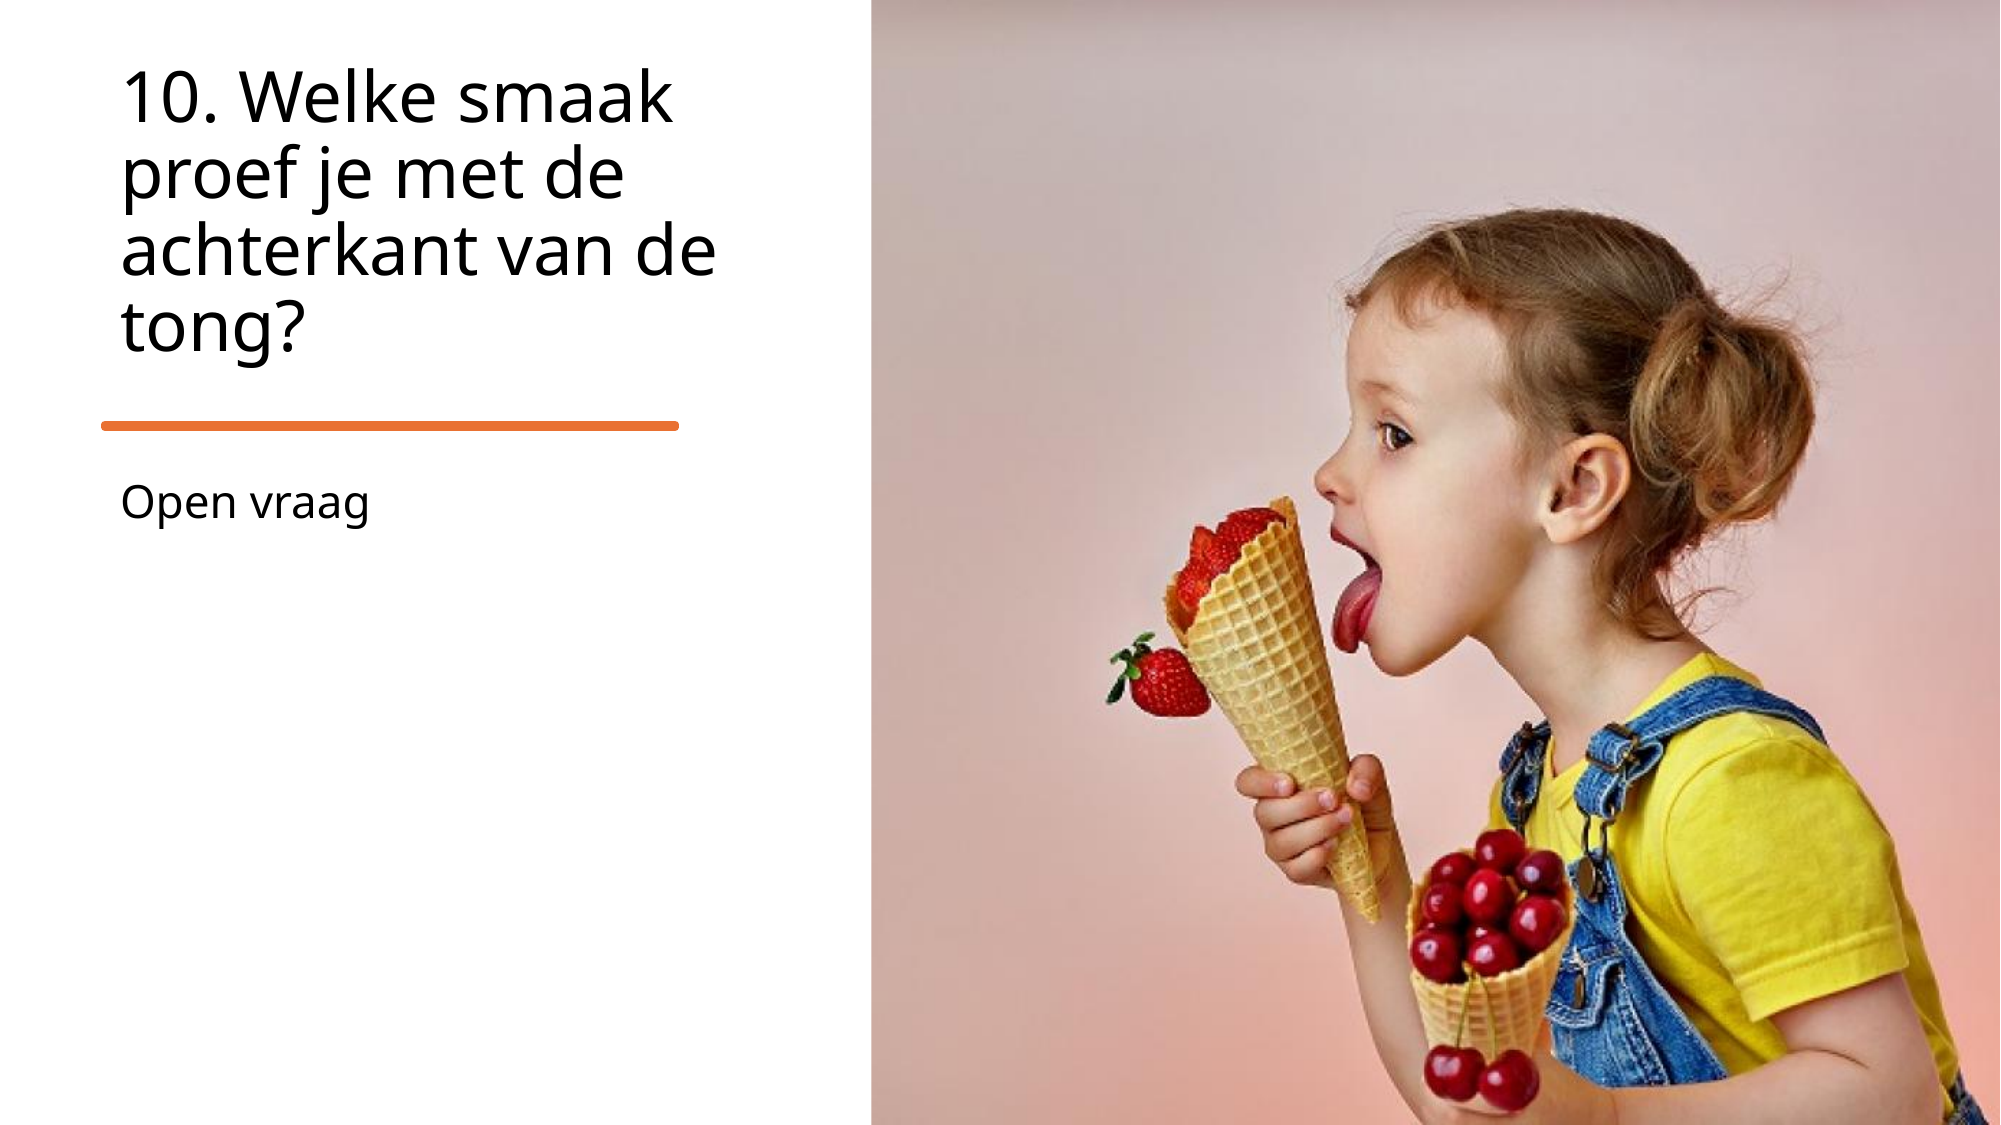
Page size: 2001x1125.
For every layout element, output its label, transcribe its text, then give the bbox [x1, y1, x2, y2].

text_box [0, 0, 871, 1125]
list Open vraag [105, 471, 802, 1016]
title 10. Welke smaak proef je met de achterkant van de tong? [105, 53, 822, 375]
picture [871, 0, 2000, 1125]
